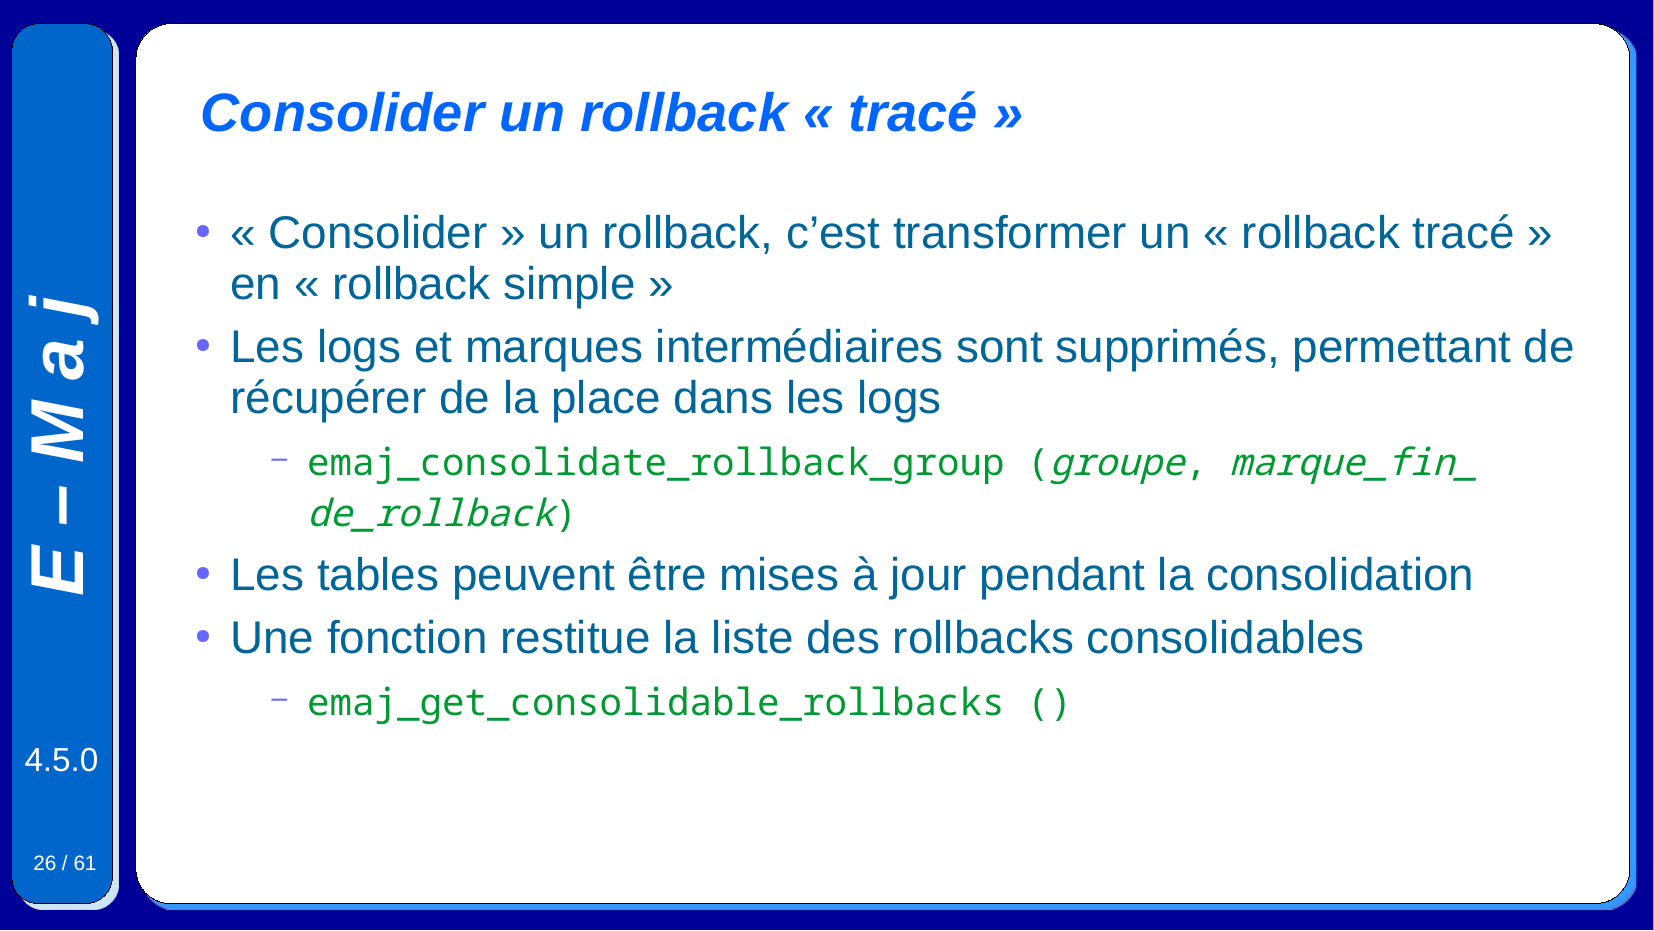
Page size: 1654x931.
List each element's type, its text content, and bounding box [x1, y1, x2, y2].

title Consolider un rollback « tracé » [200, 34, 1575, 191]
list « Consolider » un rollback, c’est transformer un « rollback tracé » en « rollback simple » Les logs et marques intermédiaires sont supprimés, permettant de récupérer de la place dans les logs emaj_consolidate_rollback_group (groupe, marque_fin_ de_rollback) Les tables peuvent être mises à jour pendant la consolidation Une fonction restitue la liste des rollbacks consolidables emaj_get_consolidable_rollbacks () [177, 206, 1587, 827]
